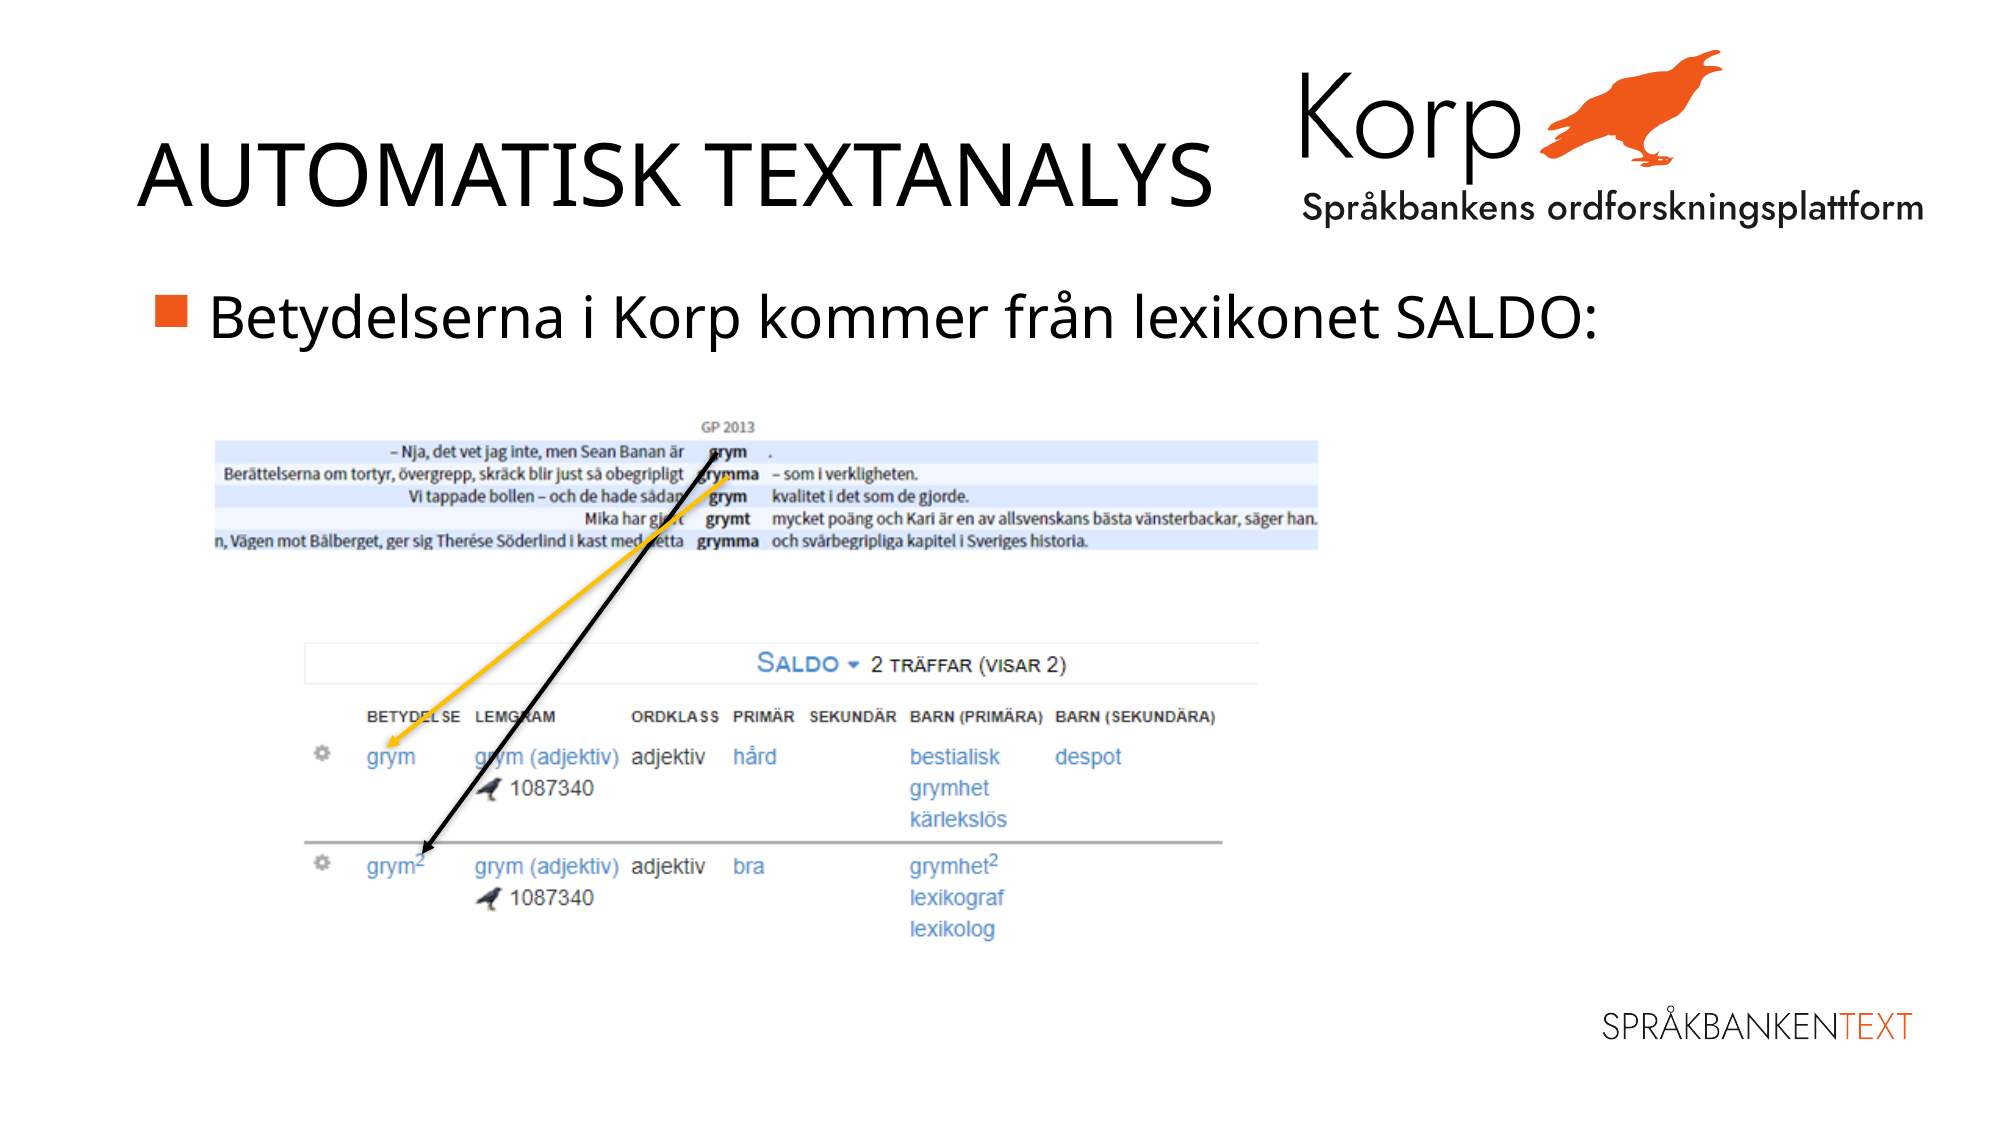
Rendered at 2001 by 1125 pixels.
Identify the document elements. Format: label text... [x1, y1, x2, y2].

picture [1291, 29, 1938, 241]
title Automatisk textanalys [137, 109, 1291, 236]
picture [173, 400, 1359, 1004]
list Betydelserna i Korp kommer från lexikonet SALDO: [137, 281, 1861, 904]
picture [1600, 998, 1959, 1125]
